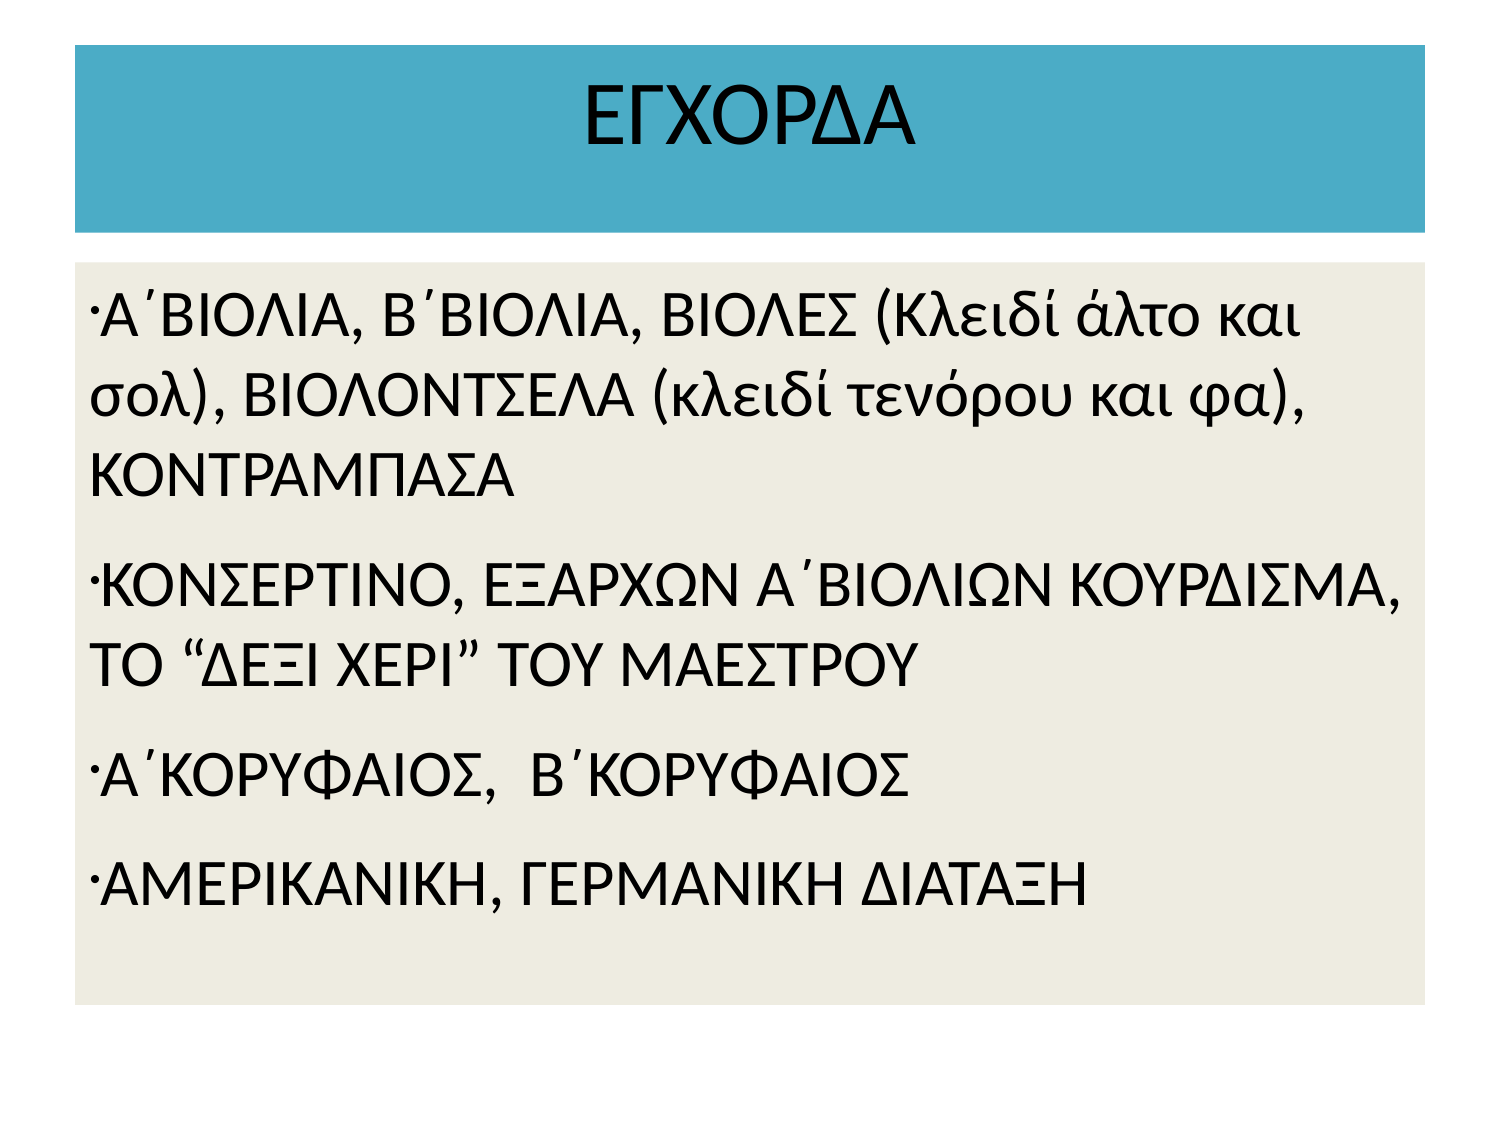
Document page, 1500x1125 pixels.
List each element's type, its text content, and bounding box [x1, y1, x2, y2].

list Α΄ΒΙΟΛΙΑ, Β΄ΒΙΟΛΙΑ, ΒΙΟΛΕΣ (Κλειδί άλτο και σολ), ΒΙΟΛΟΝΤΣΕΛΑ (κλειδί τενόρου και φα), ΚΟΝΤΡΑΜΠΑΣΑ ΚΟΝΣΕΡΤΙΝΟ, ΕΞΑΡΧΩΝ Α΄ΒΙΟΛΙΩΝ ΚΟΥΡΔΙΣΜΑ, ΤΟ “ΔΕΞΙ ΧΕΡΙ” ΤΟΥ ΜΑΕΣΤΡΟΥ Α΄ΚΟΡΥΦΑΙΟΣ, Β΄ΚΟΡΥΦΑΙΟΣ ΑΜΕΡΙΚΑΝΙΚΗ, ΓΕΡΜΑΝΙΚΗ ΔΙΑΤΑΞΗ [75, 262, 1425, 1005]
title ΕΓΧΟΡΔΑ [75, 45, 1425, 233]
